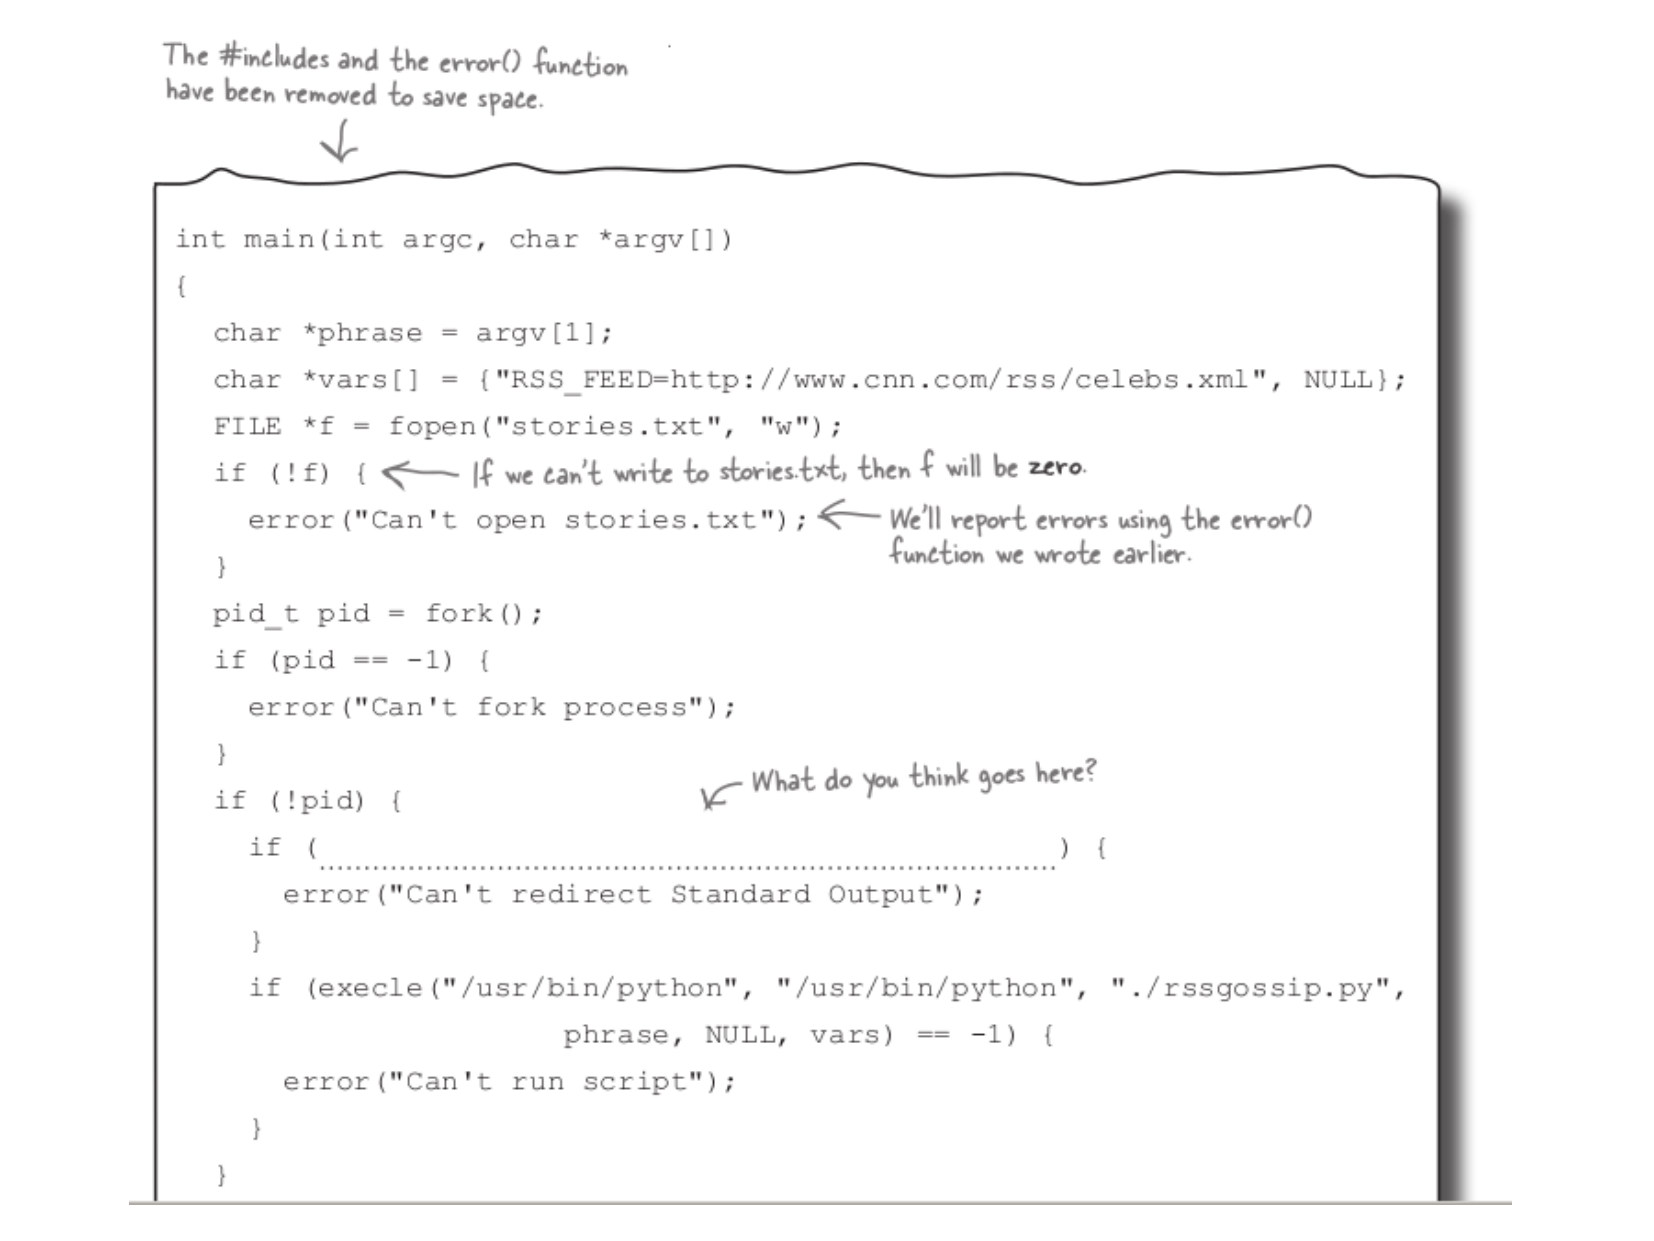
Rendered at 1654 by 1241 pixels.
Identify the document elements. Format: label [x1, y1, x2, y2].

picture [129, 35, 1512, 1205]
